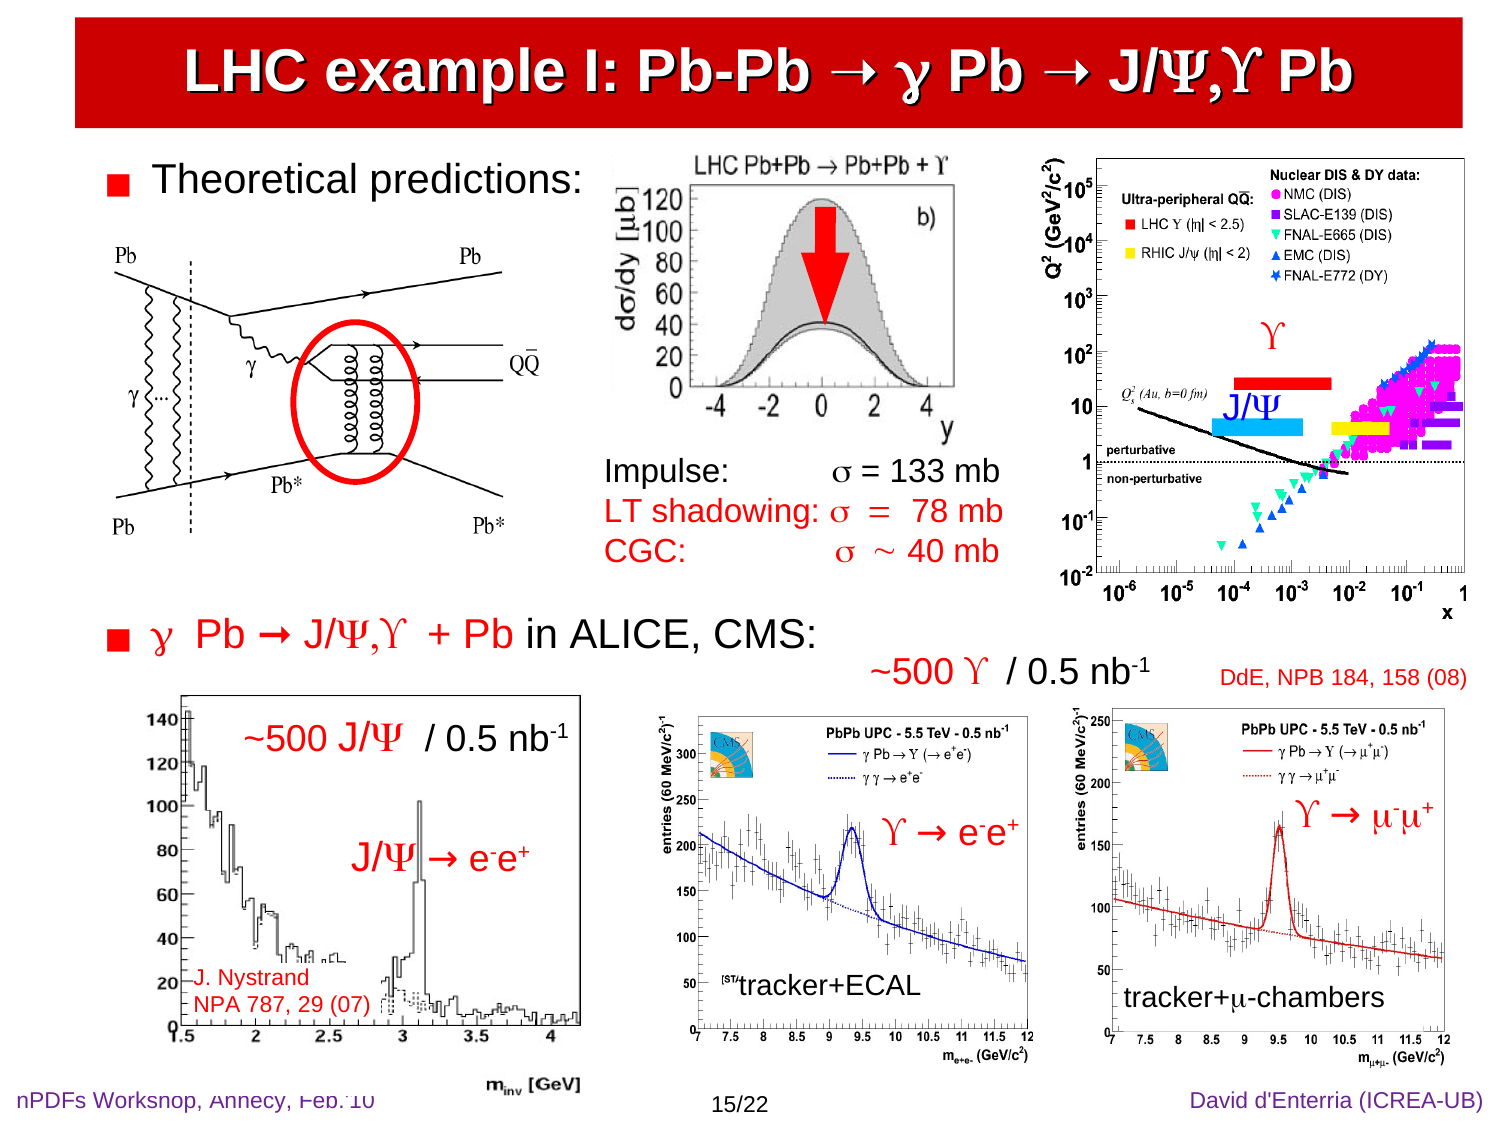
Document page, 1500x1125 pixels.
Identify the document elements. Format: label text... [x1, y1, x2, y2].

picture [146, 1068, 583, 1096]
title LHC example I: Pb-Pb ➝ g Pb ➝ J/,¡ Pb [75, 17, 1463, 129]
text_box ¡ → m-m+ [1295, 789, 1435, 839]
text_box ¡ [1261, 326, 1319, 381]
text_box J. Nystrand NPA 787, 29 (07) [193, 963, 381, 1019]
text_box [1211, 418, 1222, 437]
picture [1065, 701, 1450, 1068]
picture [1036, 149, 1466, 638]
text_box Impulse: s = 133 mb LT shadowing: s = 78 mb CGC: s ~ 40 mb [603, 449, 1030, 567]
picture [611, 155, 957, 451]
picture [651, 710, 1033, 1064]
text_box J/ [1222, 391, 1343, 446]
text_box DdE, NPB 184, 158 (08) [1219, 663, 1483, 719]
text_box ¡ → e-e+ [882, 807, 1020, 857]
picture [112, 246, 539, 535]
text_box J/ → e-e+ [350, 830, 528, 878]
list ■ Theoretical predictions: ■ g Pb  J/,¡ + Pb in ALICE, CMS: [104, 161, 1426, 1068]
text_box ~500 ¡ / 0.5 nb-1 [841, 647, 1180, 712]
text_box tracker+ECAL [738, 966, 986, 1019]
text_box tracker+-chambers [1123, 979, 1424, 1032]
